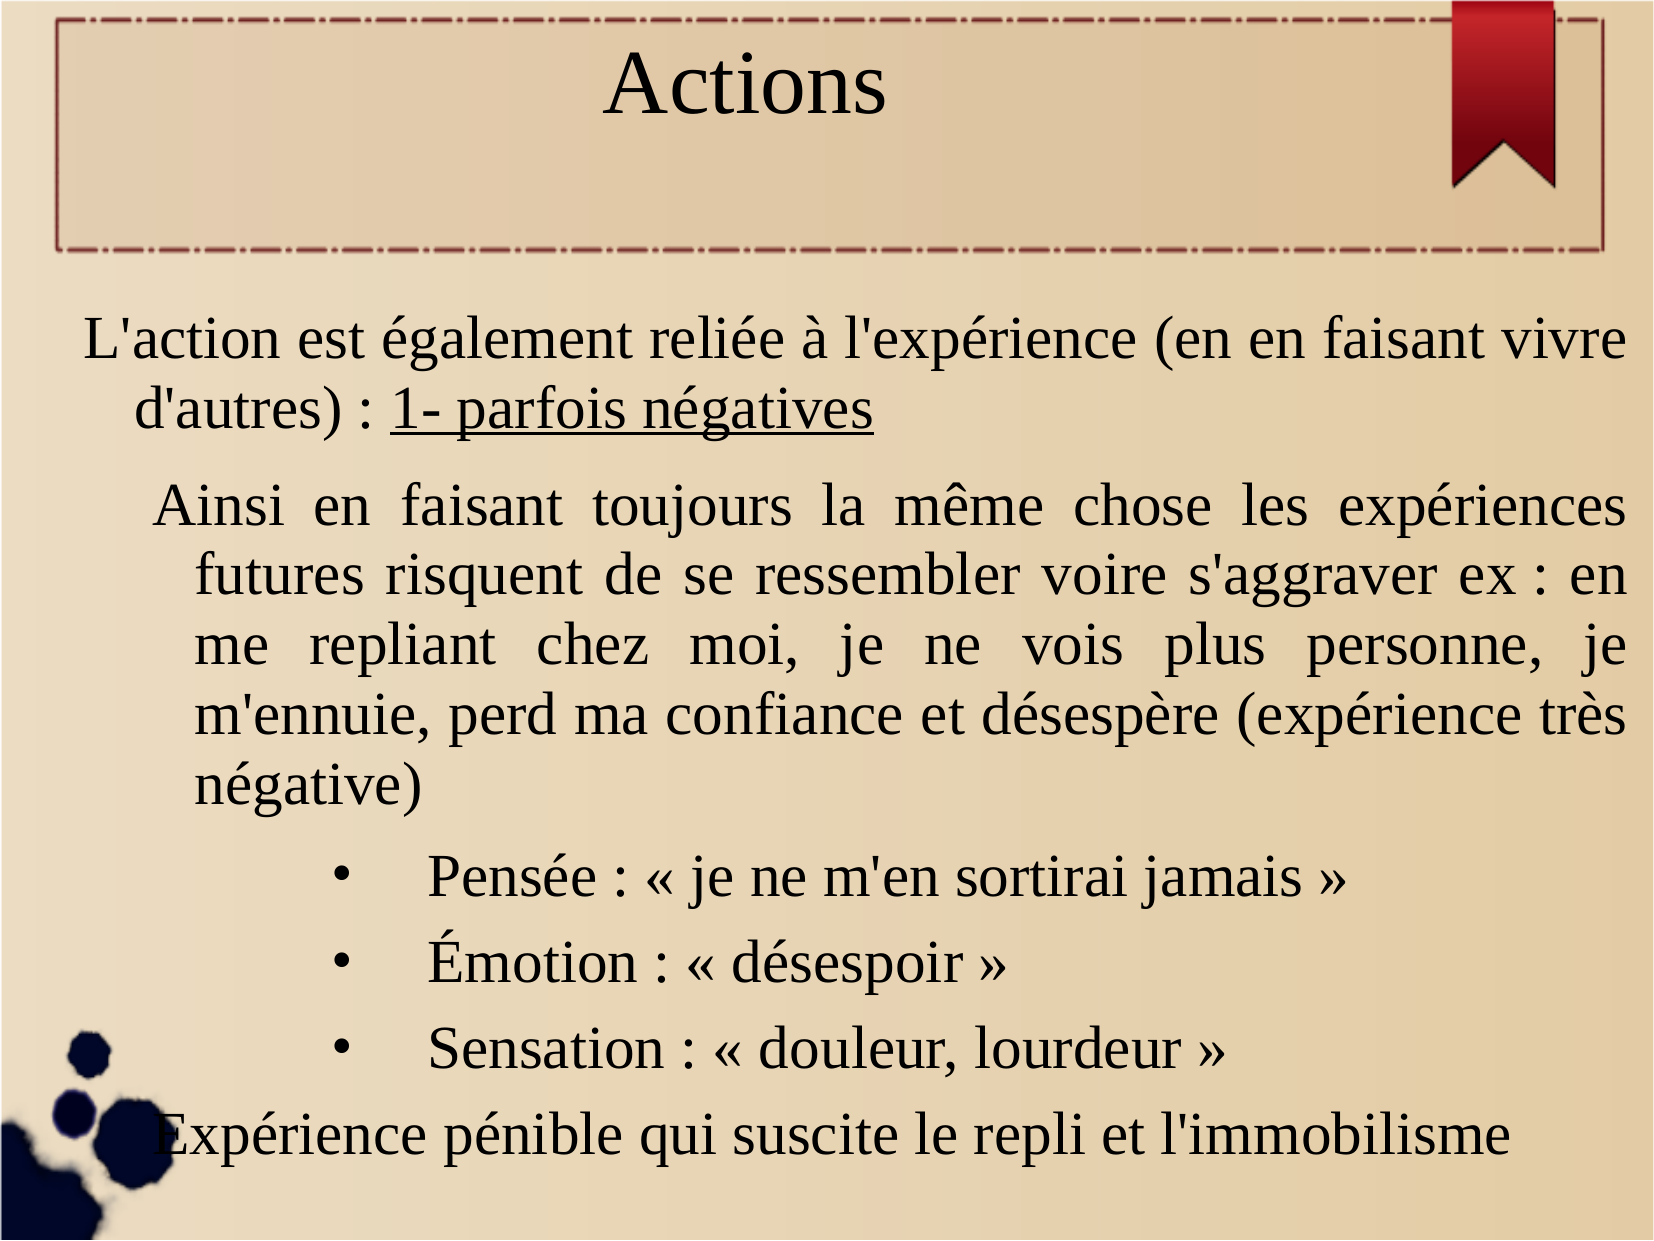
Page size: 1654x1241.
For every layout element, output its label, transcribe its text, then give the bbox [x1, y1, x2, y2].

picture [0, 0, 1654, 1240]
title Actions [82, 26, 1410, 247]
list L'action est également reliée à l'expérience (en en faisant vivre d'autres) : 1- parfois négatives Ainsi en faisant toujours la même chose les expériences futures risquent de se ressembler voire s'aggraver ex : en me repliant chez moi, je ne vois plus personne, je m'ennuie, perd ma confiance et désespère (expérience très négative) Pensée : « je ne m'en sortirai jamais » Émotion : « désespoir » Sensation : « douleur, lourdeur » Expérience pénible qui suscite le repli et l'immobilisme [82, 299, 1630, 1170]
